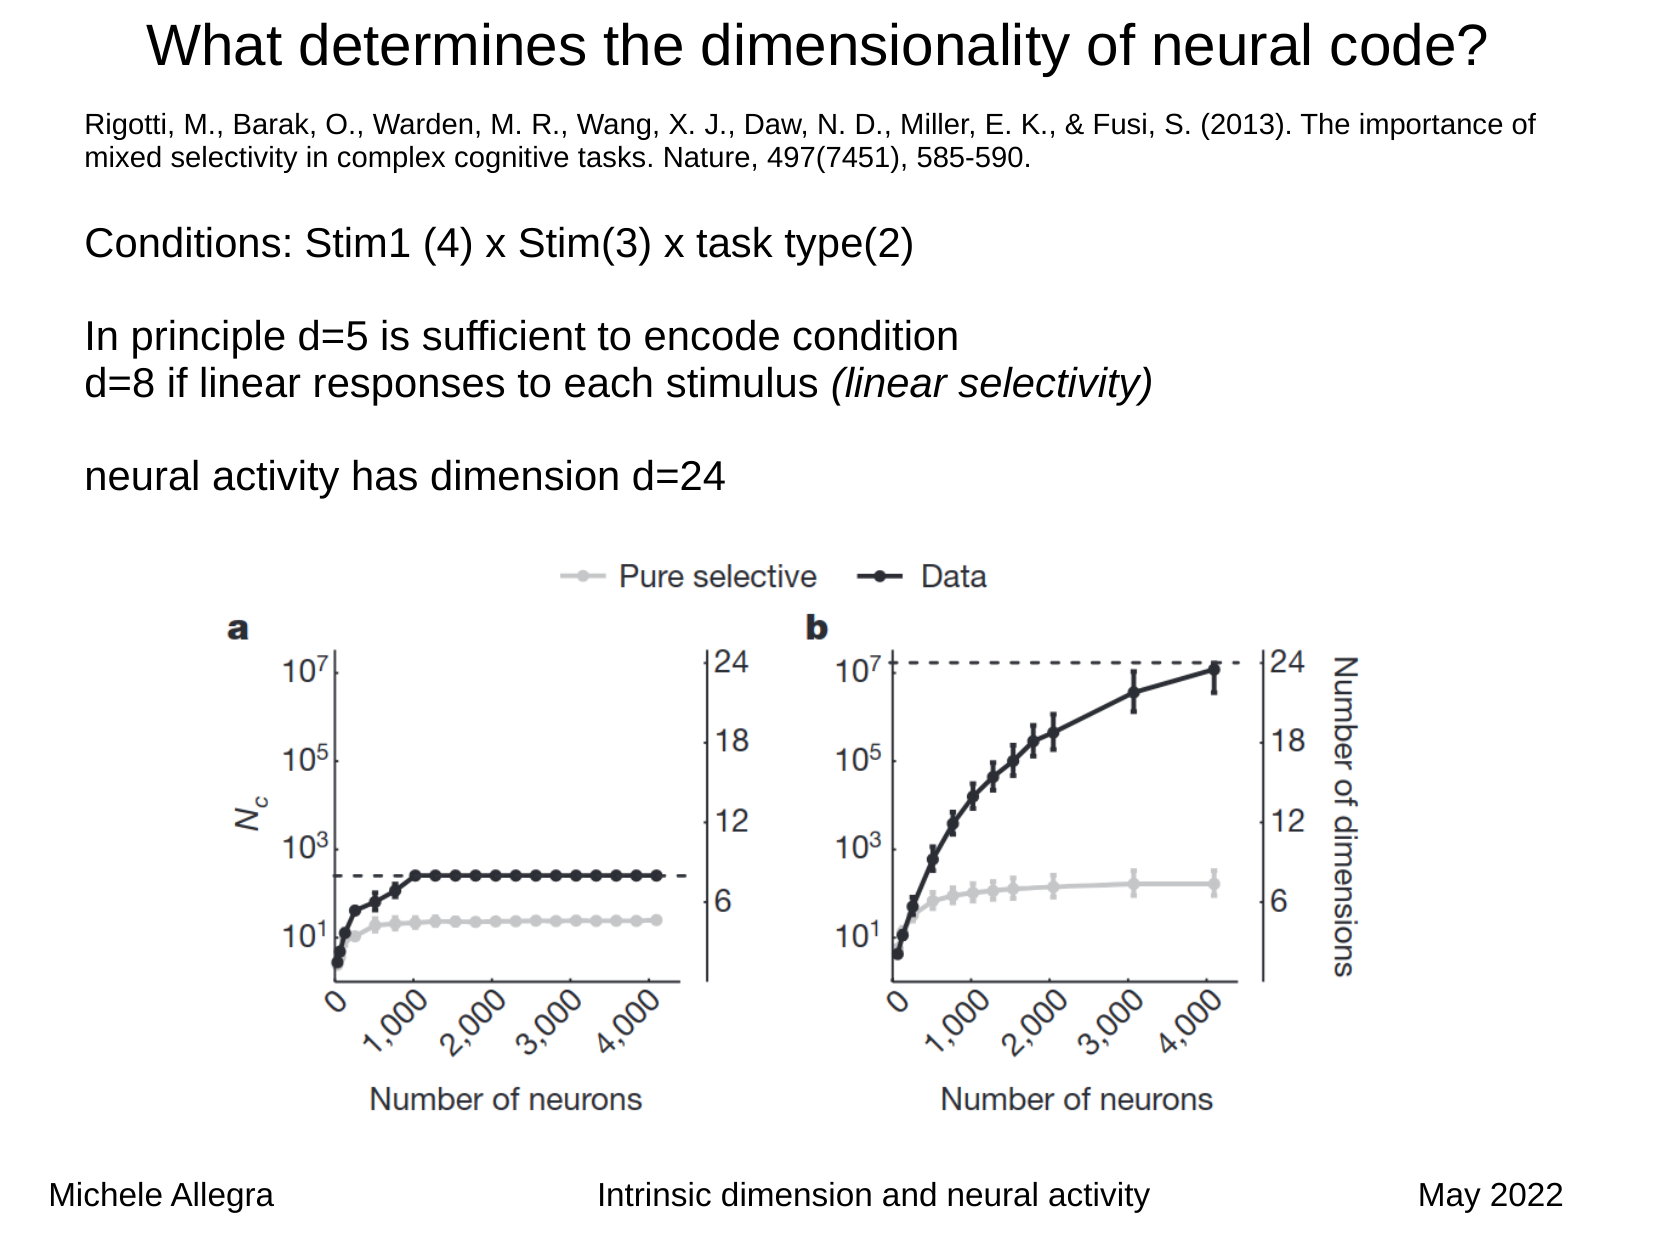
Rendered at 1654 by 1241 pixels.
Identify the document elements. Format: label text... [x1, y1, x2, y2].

text_box Rigotti, M., Barak, O., Warden, M. R., Wang, X. J., Daw, N. D., Miller, E. K., & Fusi, S. (2013). The importance of mixed selectivity in complex cognitive tasks. Nature, 497(7451), 585-590. Conditions: Stim1 (4) x Stim(3) x task type(2) In principle d=5 is sufficient to encode condition d=8 if linear responses to each stimulus (linear selectivity) neural activity has dimension d=24 [69, 100, 1566, 553]
picture [144, 518, 1387, 1143]
text_box Michele Allegra Intrinsic dimension and neural activity May 2022 [33, 1168, 1603, 1221]
title What determines the dimensionality of neural code? [82, 0, 1571, 96]
